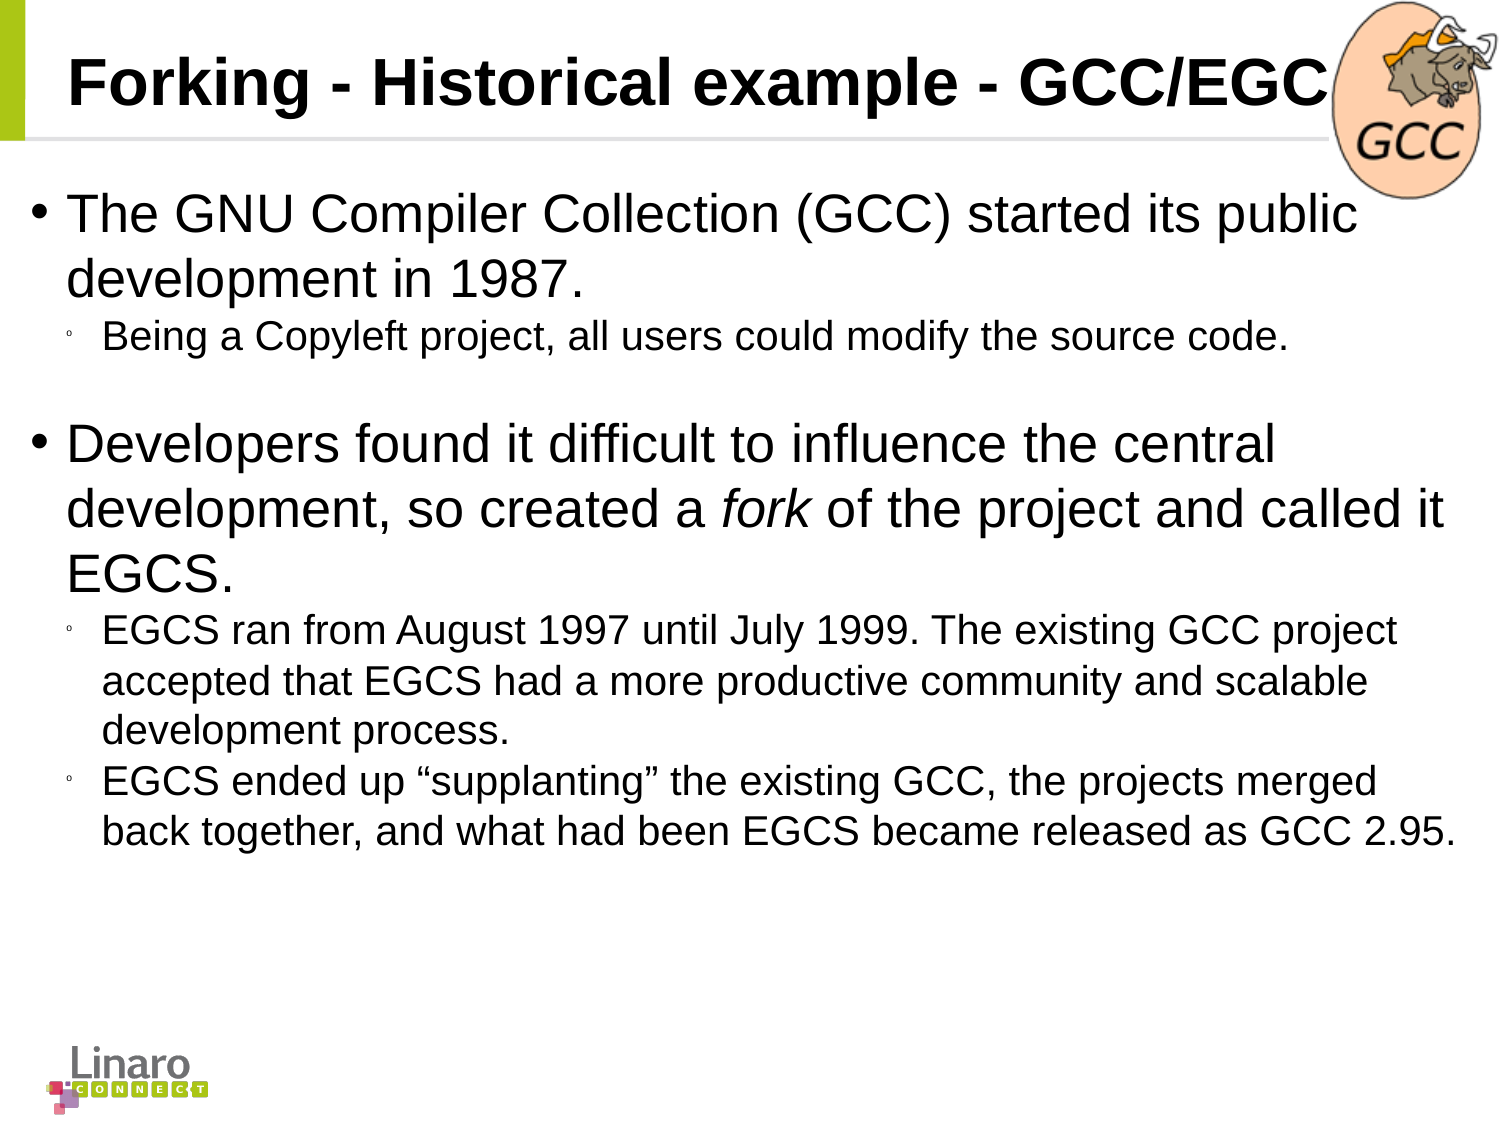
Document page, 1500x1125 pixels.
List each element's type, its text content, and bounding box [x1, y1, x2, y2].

text_box The GNU Compiler Collection (GCC) started its public development in 1987. Being a Copyleft project, all users could modify the source code. Developers found it difficult to influence the central development, so created a fork of the project and called it EGCS. EGCS ran from August 1997 until July 1999. The existing GCC project accepted that EGCS had a more productive community and scalable development process. EGCS ended up “supplanting” the existing GCC, the projects merged back together, and what had been EGCS became released as GCC 2.95. [16, 163, 1482, 1038]
picture [1329, 0, 1500, 203]
picture [39, 1041, 216, 1119]
text_box Forking - Historical example - GCC/EGCS [53, 23, 1329, 136]
